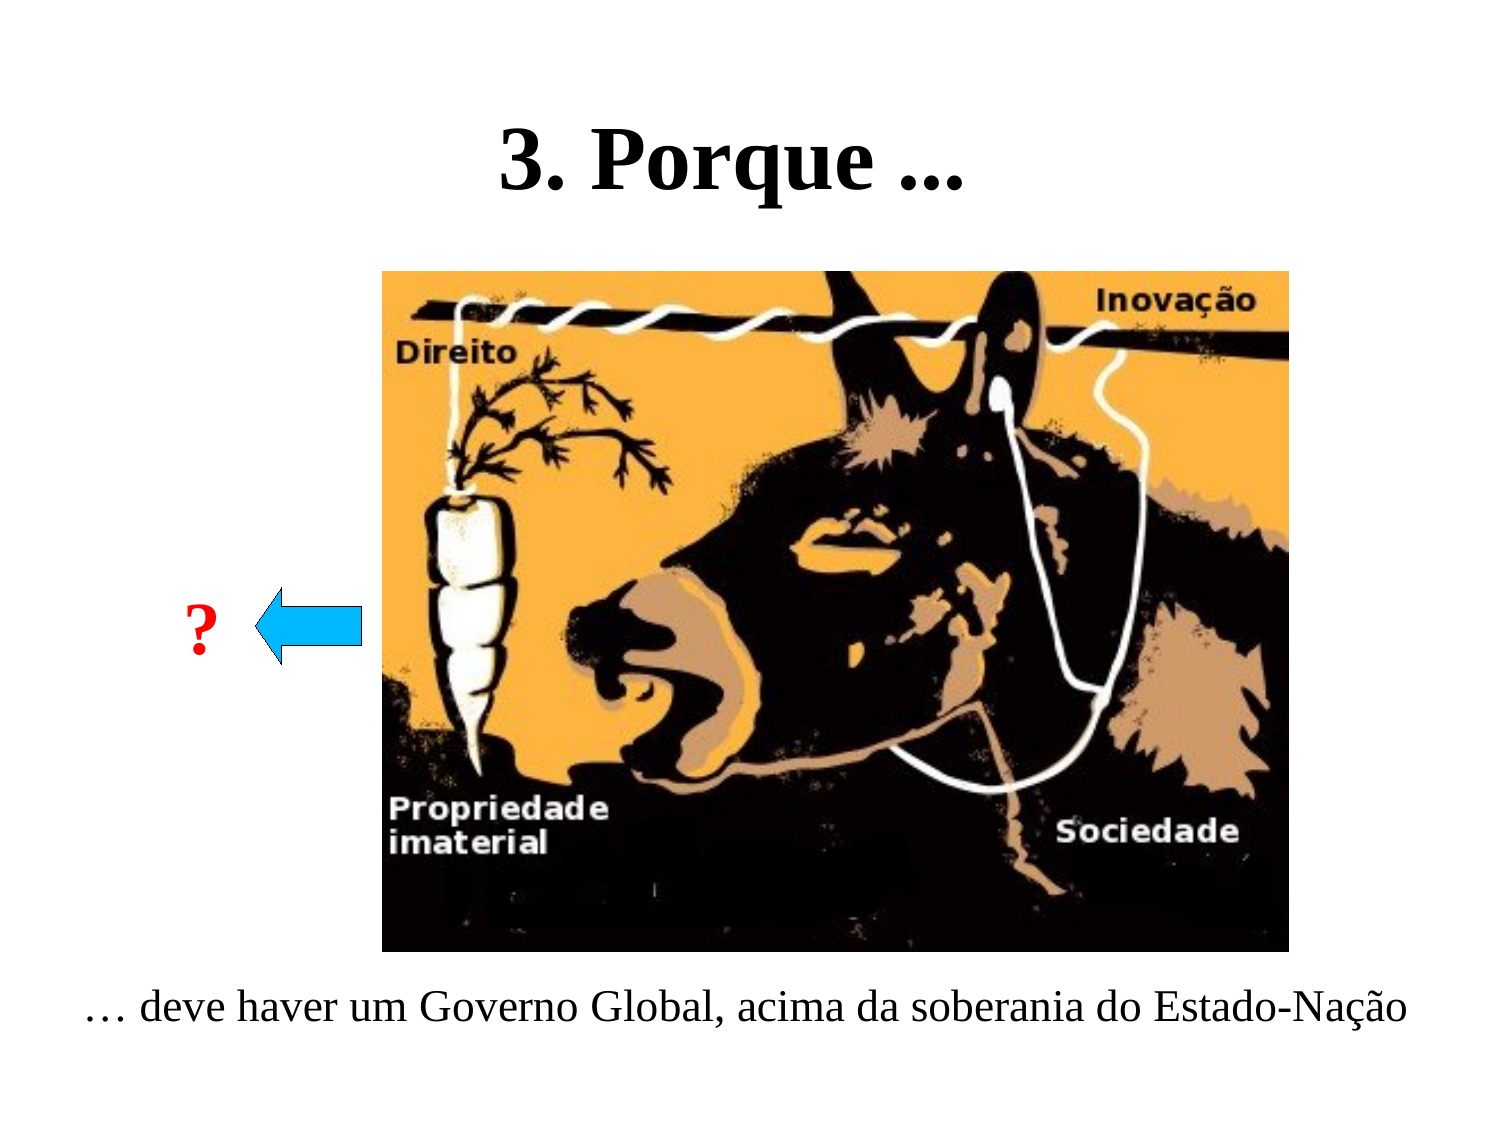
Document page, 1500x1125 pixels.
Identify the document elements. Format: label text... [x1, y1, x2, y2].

picture [382, 271, 1289, 952]
title 3. Porque ... [66, 73, 1400, 244]
text_box [255, 587, 362, 665]
text_box ? [183, 587, 229, 671]
text_box … deve haver um Governo Global, acima da soberania do Estado-Nação [29, 980, 1464, 1032]
